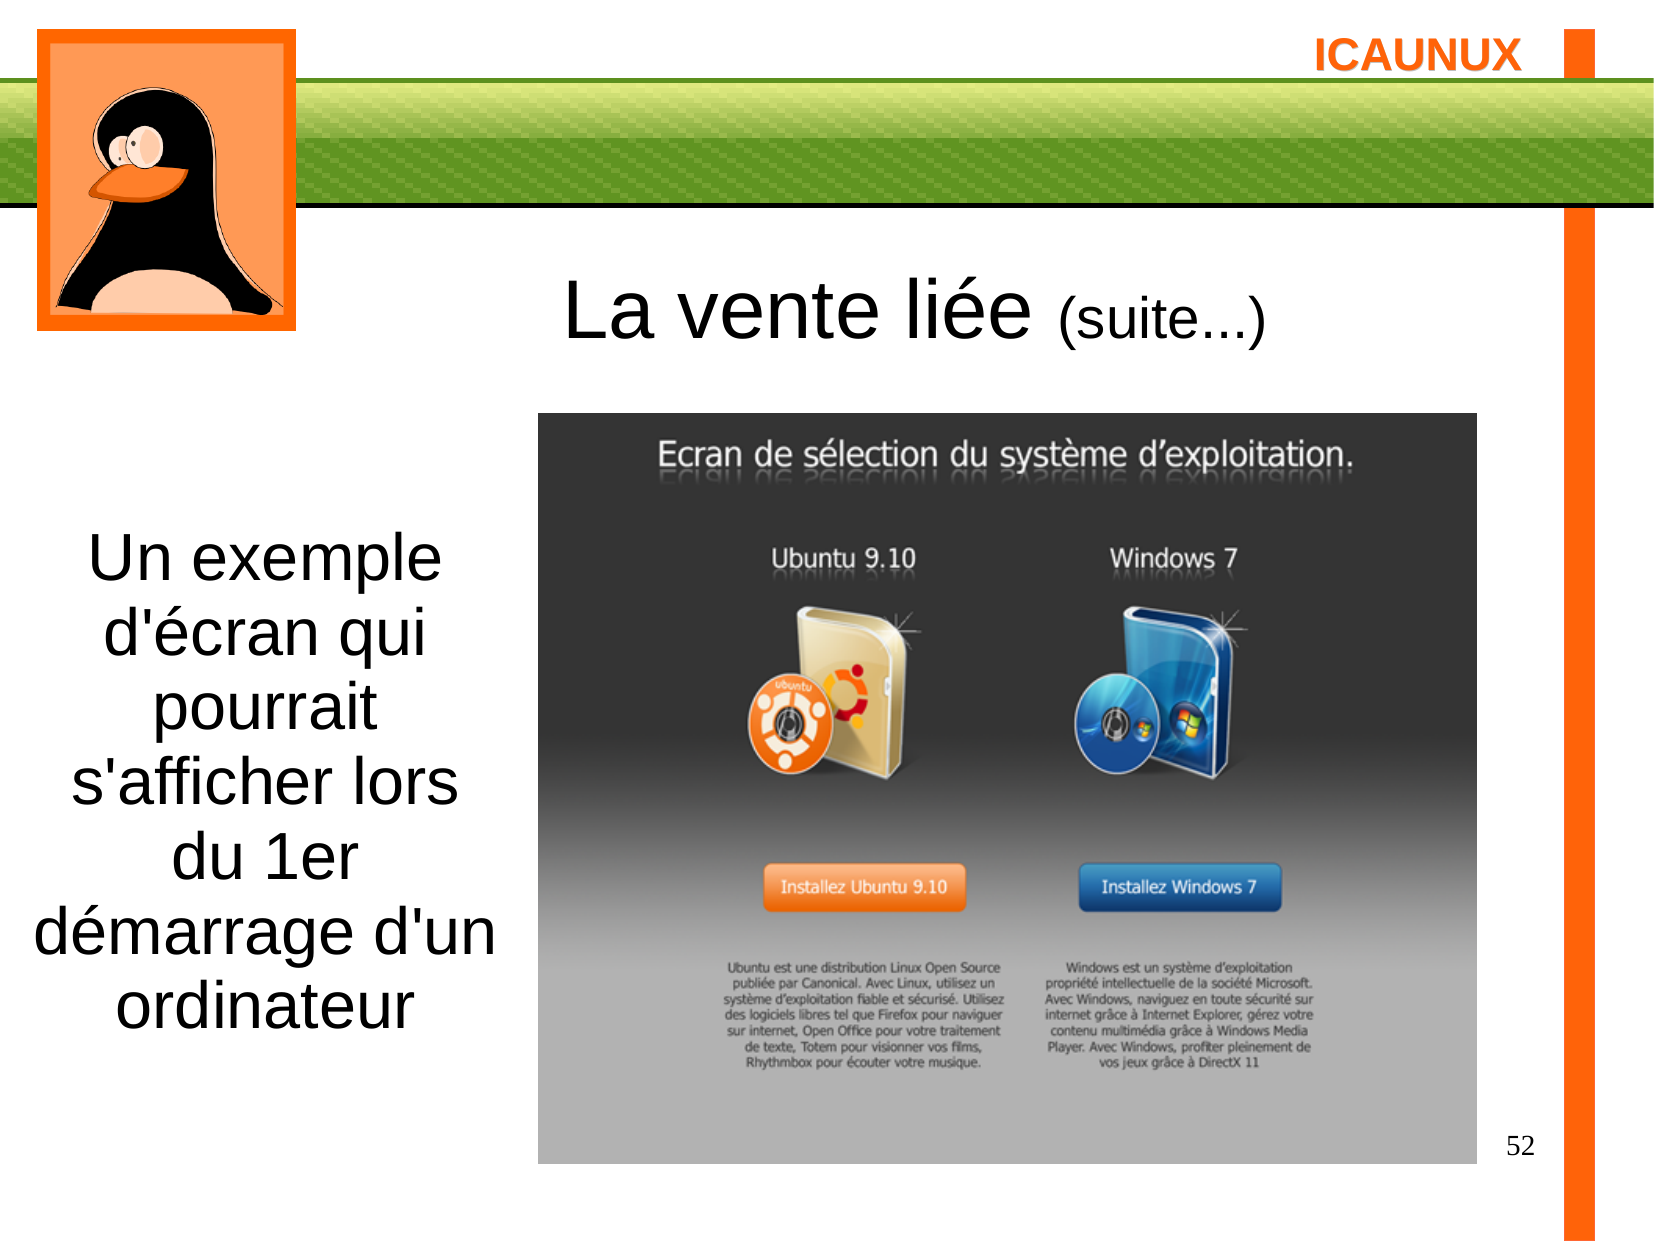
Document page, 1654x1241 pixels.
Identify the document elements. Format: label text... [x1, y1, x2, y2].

subtitle Un exemple d'écran qui pourrait s'afficher lors du 1er démarrage d'un ordinateur [29, 382, 502, 1182]
picture [538, 413, 1477, 1164]
picture [0, 29, 1654, 331]
title La vente liée (suite...) [324, 235, 1506, 384]
